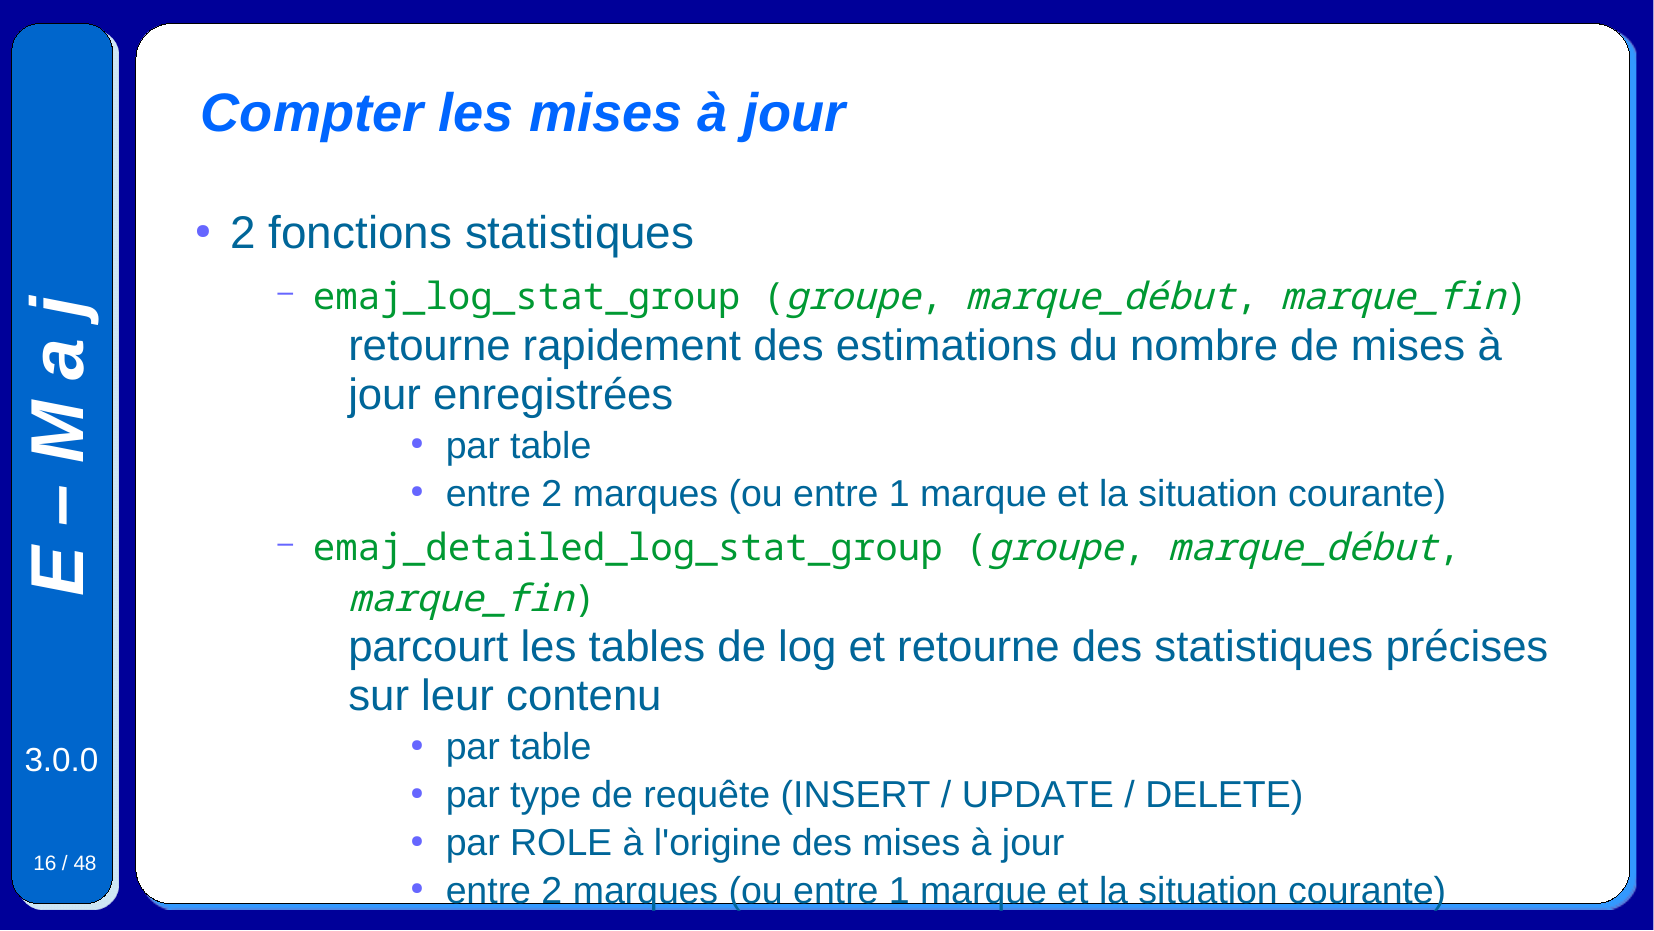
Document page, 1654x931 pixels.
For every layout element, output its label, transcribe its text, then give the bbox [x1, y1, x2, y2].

list 2 fonctions statistiques emaj_log_stat_group (groupe, marque_début, marque_fin) retourne rapidement des estimations du nombre de mises à jour enregistrées par table entre 2 marques (ou entre 1 marque et la situation courante) emaj_detailed_log_stat_group (groupe, marque_début, marque_fin) parcourt les tables de log et retourne des statistiques précises sur leur contenu par table par type de requête (INSERT / UPDATE / DELETE) par ROLE à l'origine des mises à jour entre 2 marques (ou entre 1 marque et la situation courante) [177, 206, 1587, 889]
title Compter les mises à jour [200, 34, 1575, 191]
